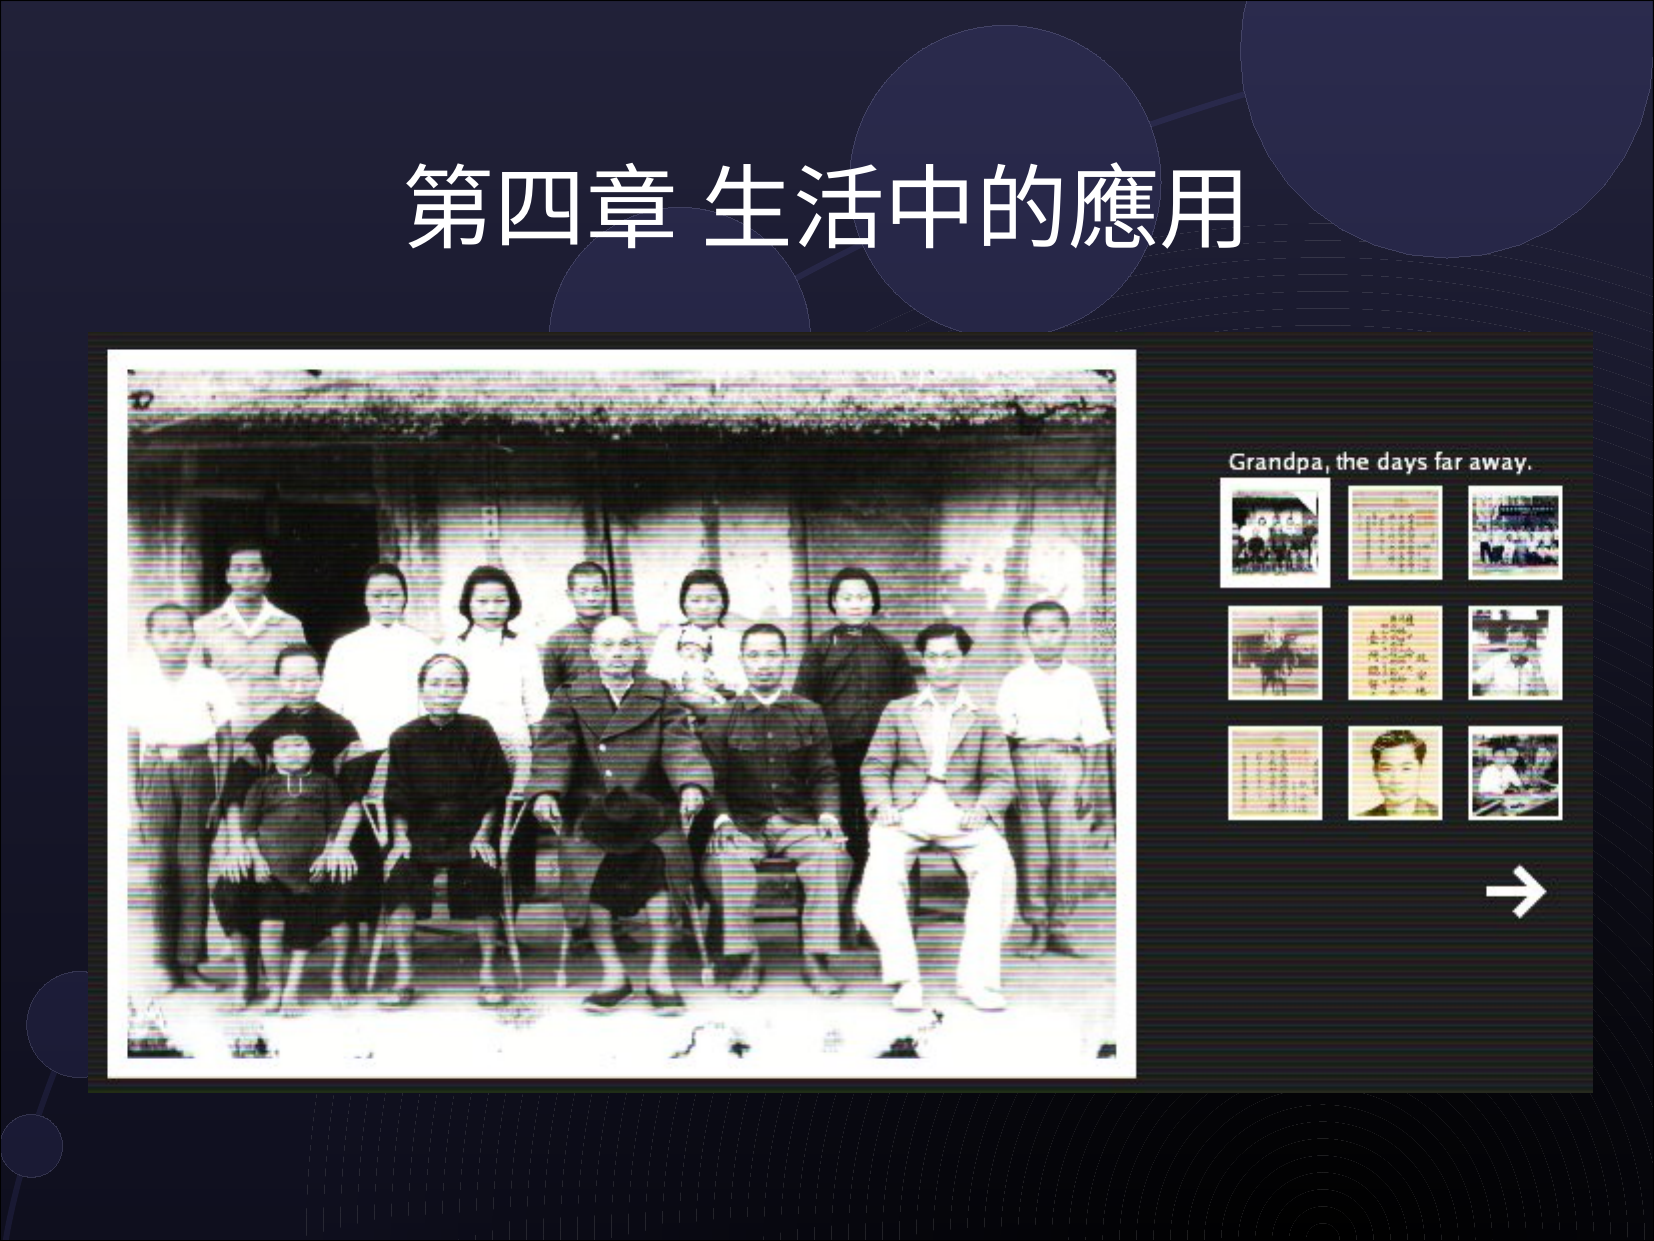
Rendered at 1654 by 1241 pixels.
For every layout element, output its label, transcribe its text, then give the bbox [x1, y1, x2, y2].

title 第四章 生活中的應用 [121, 102, 1534, 311]
picture [88, 332, 1593, 1093]
